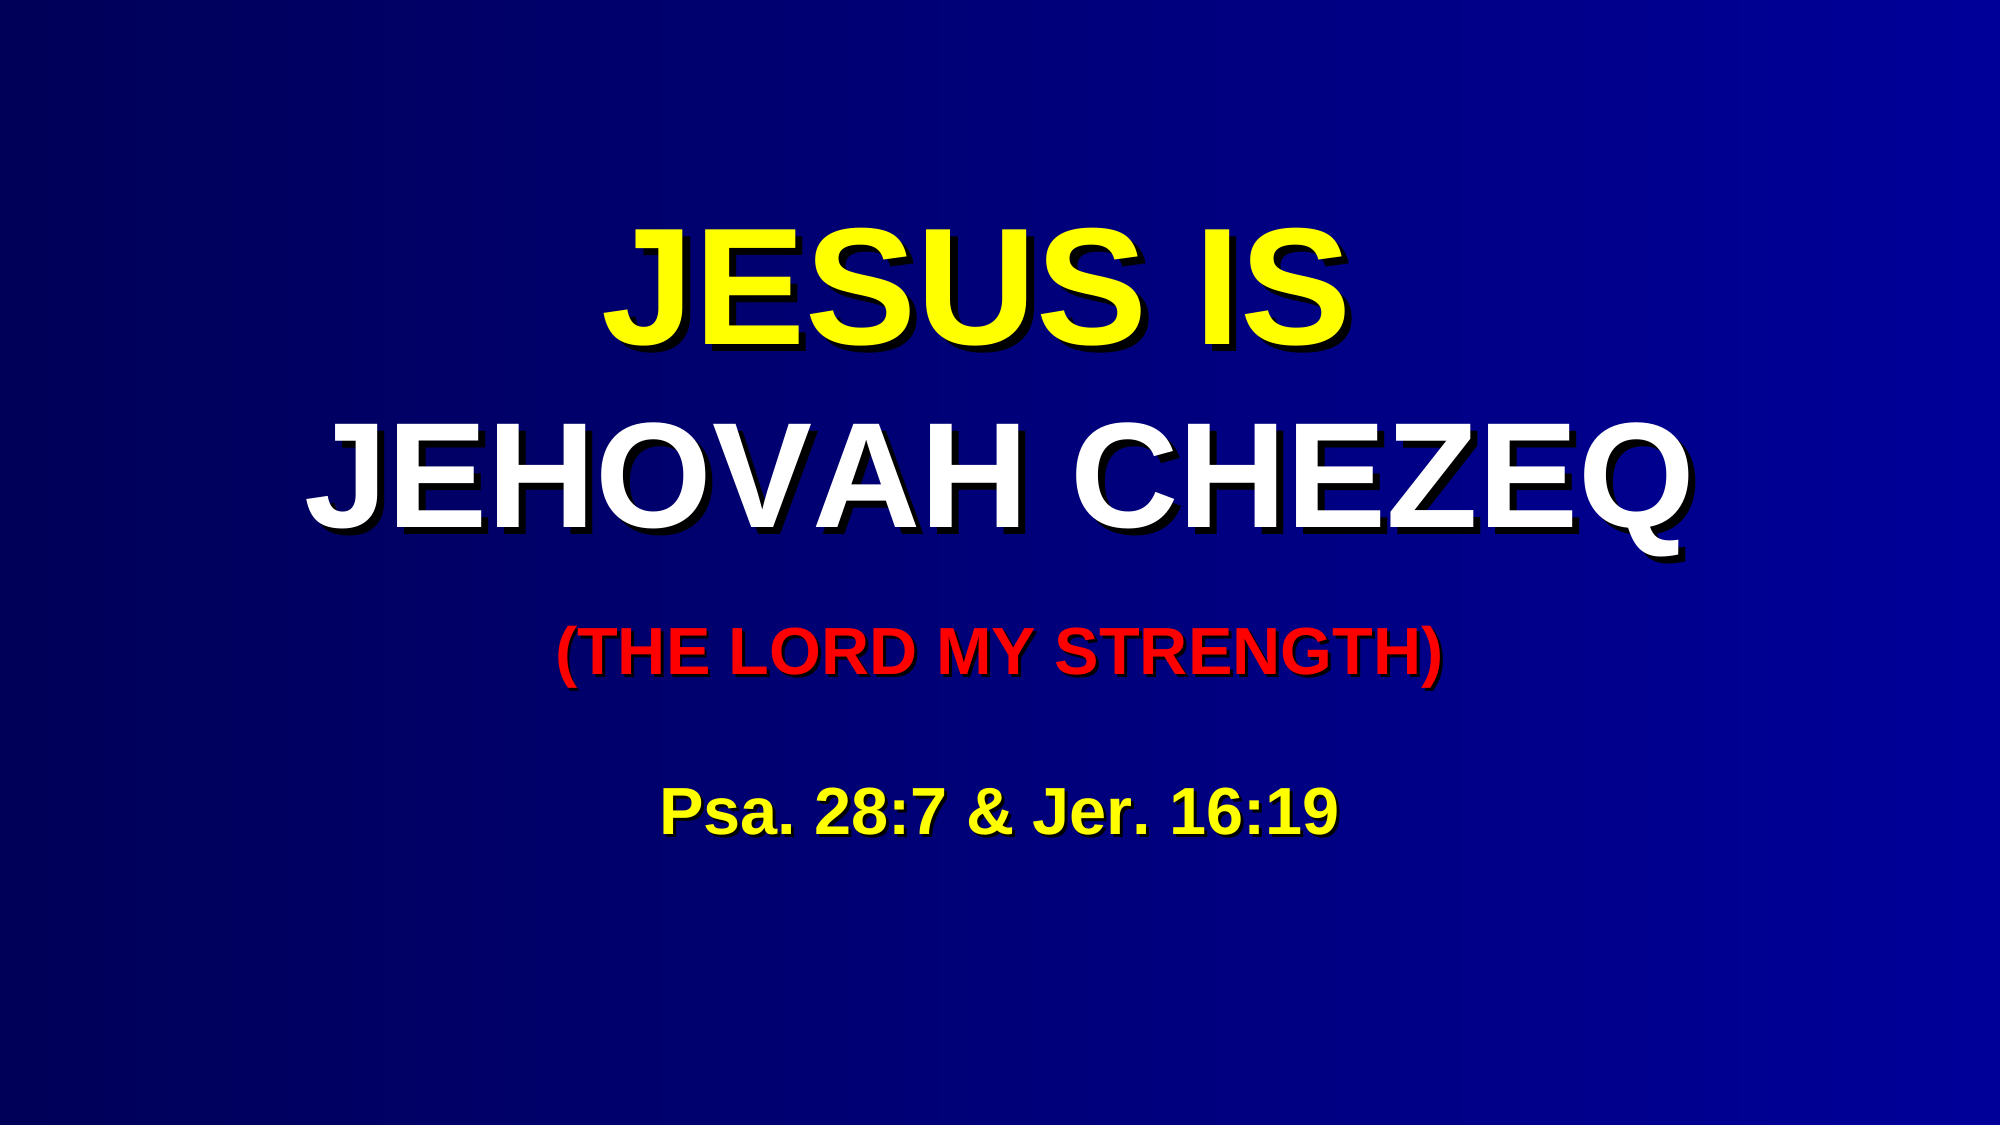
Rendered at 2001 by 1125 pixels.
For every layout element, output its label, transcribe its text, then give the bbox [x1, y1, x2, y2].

title JESUS IS JEHOVAH CHEZEQ (THE LORD MY STRENGTH) Psa. 28:7 & Jer. 16:19 [0, 0, 2000, 1125]
